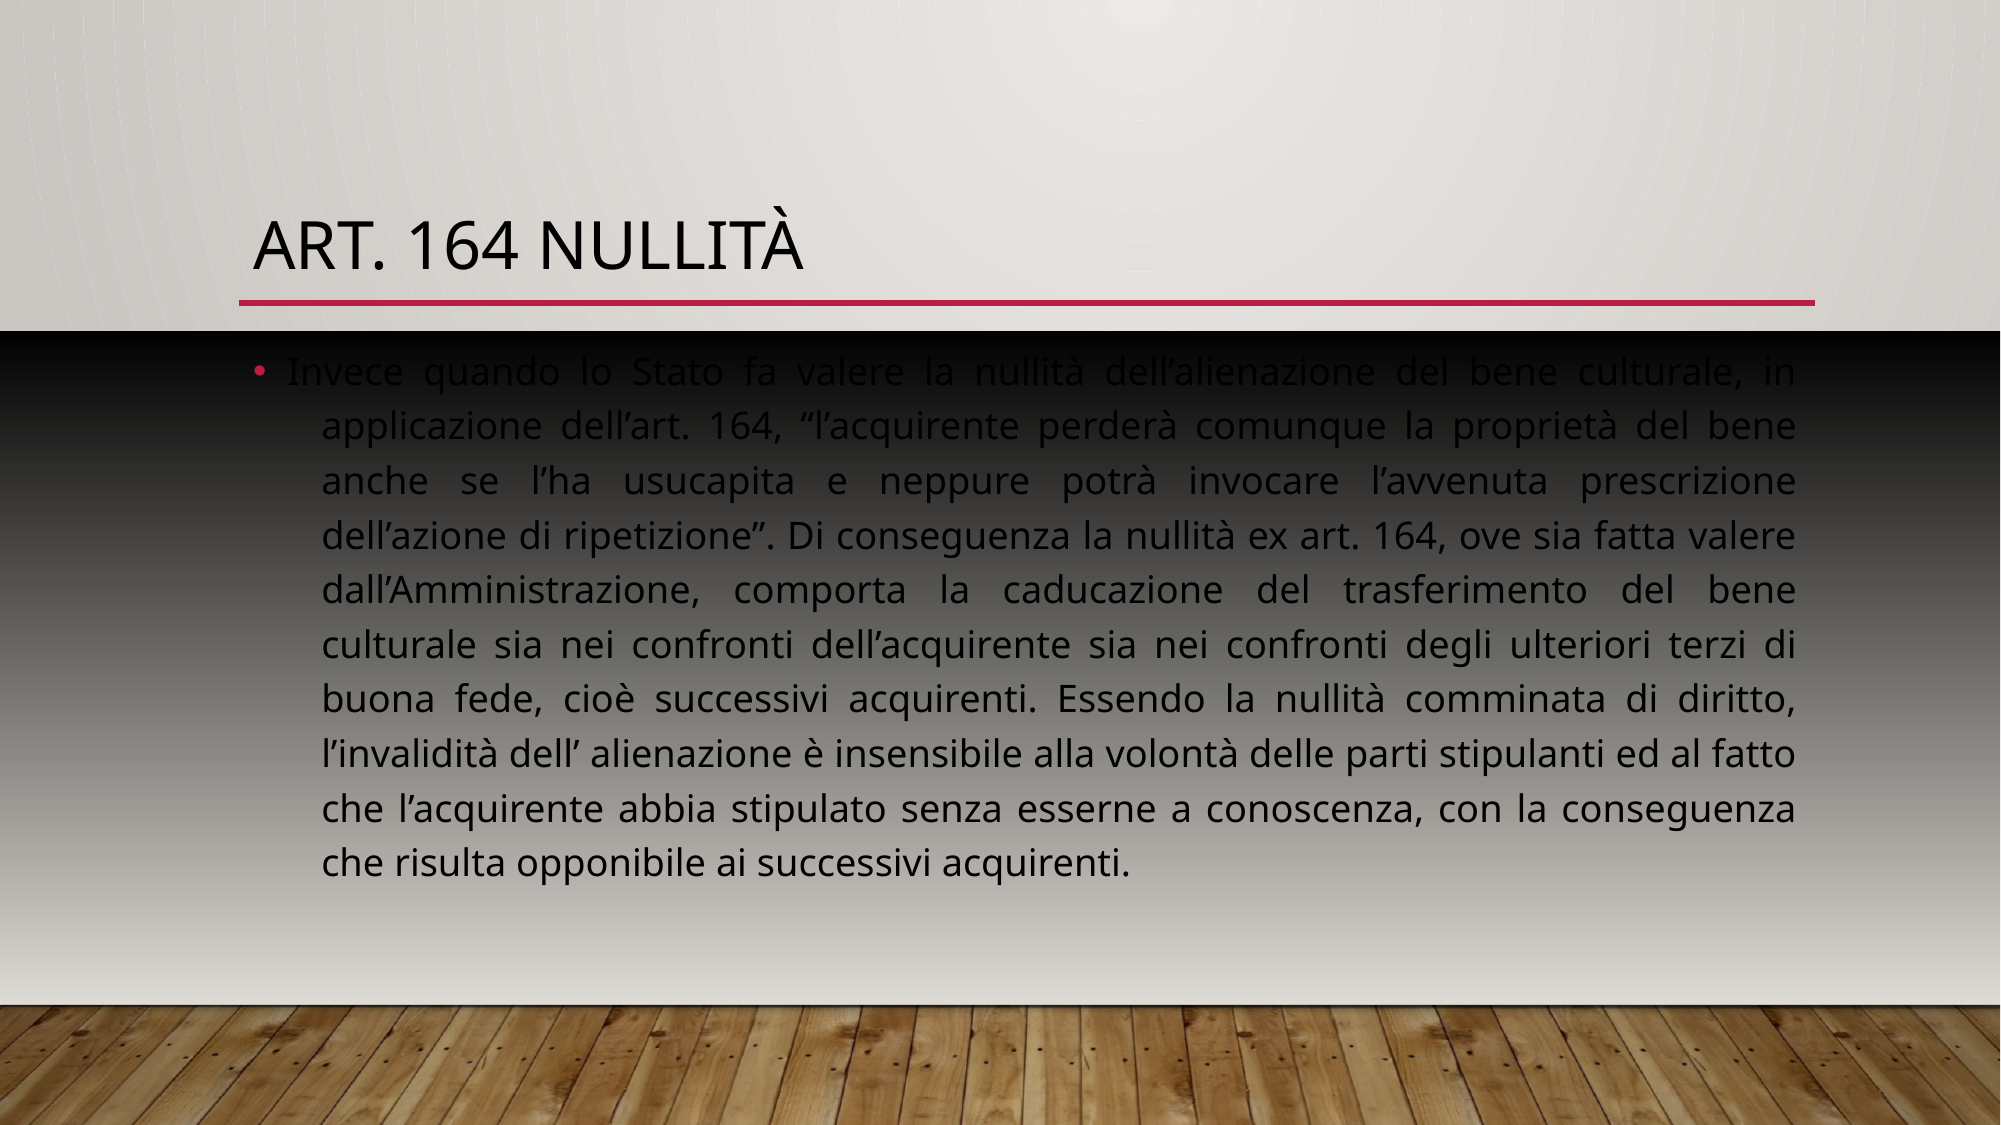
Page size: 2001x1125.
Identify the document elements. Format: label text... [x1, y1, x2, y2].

title Art. 164 nullità [238, 131, 1814, 305]
list Invece quando lo Stato fa valere la nullità dell’alienazione del bene culturale, in applicazione dell’art. 164, “l’acquirente perderà comunque la proprietà del bene anche se l’ha usucapita e neppure potrà invocare l’avvenuta prescrizione dell’azione di ripetizione”. Di conseguenza la nullità ex art. 164, ove sia fatta valere dall’Amministrazione, comporta la caducazione del trasferimento del bene culturale sia nei confronti dell’acquirente sia nei confronti degli ulteriori terzi di buona fede, cioè successivi acquirenti. Essendo la nullità comminata di diritto, l’invalidità dell’ alienazione è insensibile alla volontà delle parti stipulanti ed al fatto che l’acquirente abbia stipulato senza esserne a conoscenza, con la conseguenza che risulta opponibile ai successivi acquirenti. [238, 330, 1814, 897]
